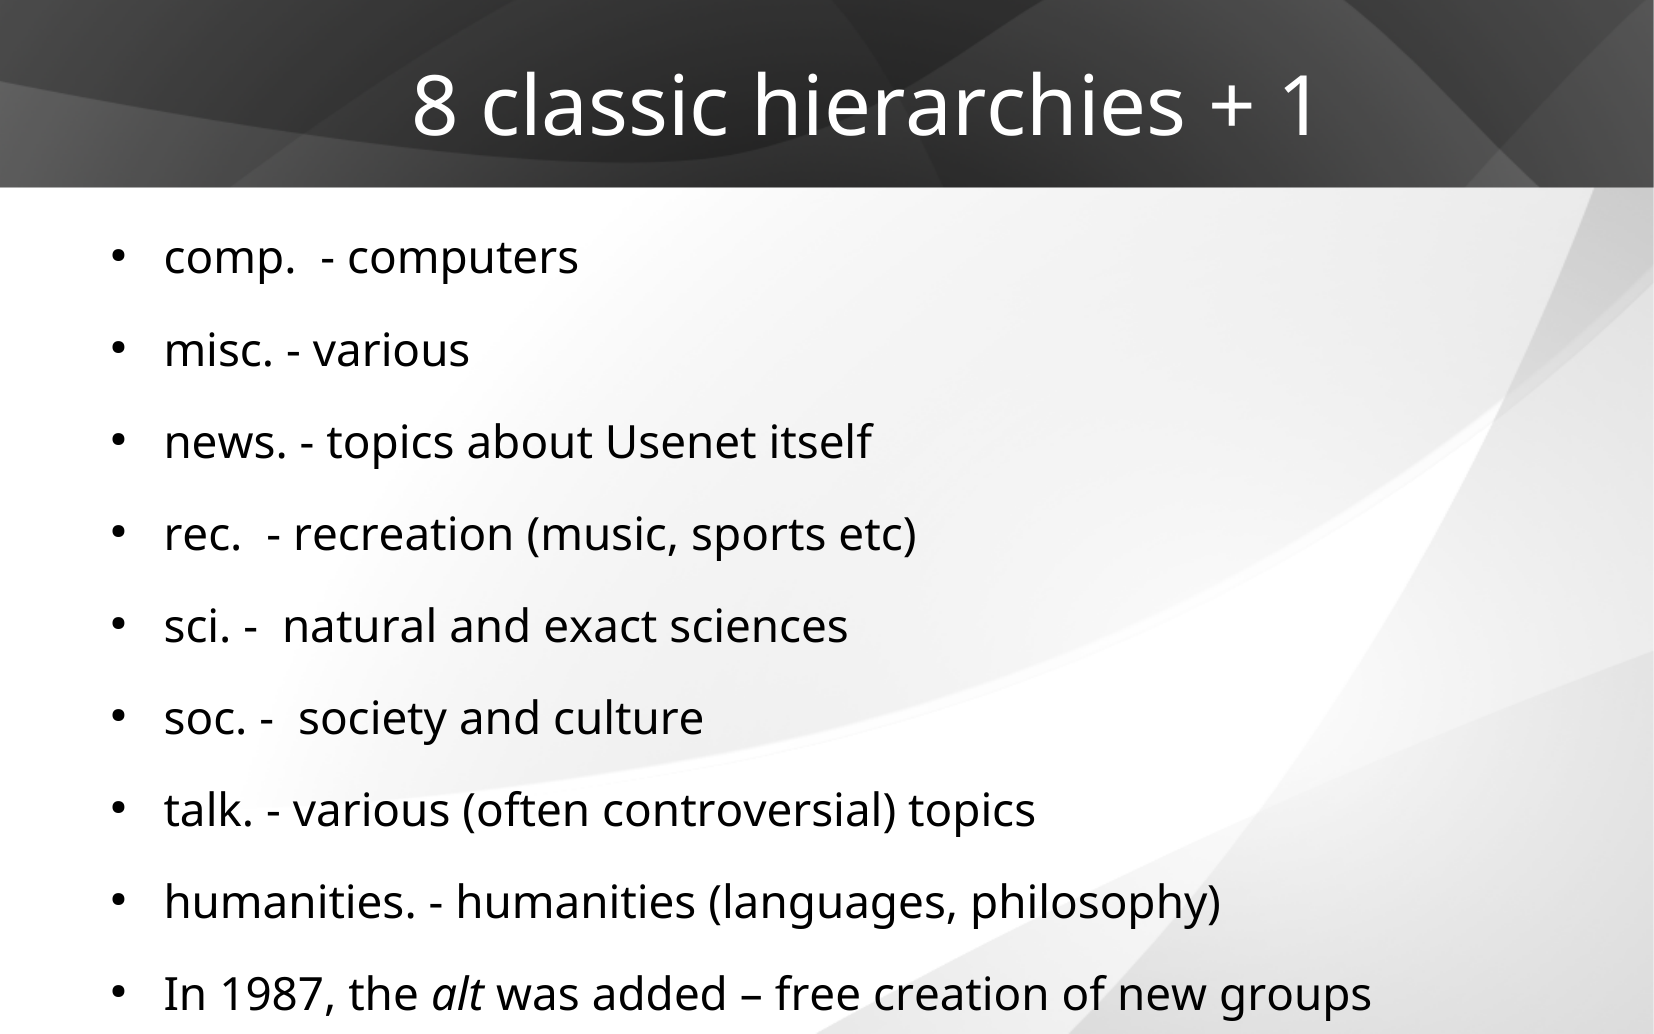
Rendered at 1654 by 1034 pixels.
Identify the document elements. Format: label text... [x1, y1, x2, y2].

picture [0, 0, 1654, 1034]
title 8 classic hierarchies + 1 [124, 0, 1613, 208]
list comp. - computers misc. - various news. - topics about Usenet itself rec. - recreation (music, sports etc) sci. - natural and exact sciences soc. - society and culture talk. - various (often controversial) topics humanities. - humanities (languages, philosophy) In 1987, the alt was added – free creation of new groups [75, 225, 1613, 1013]
